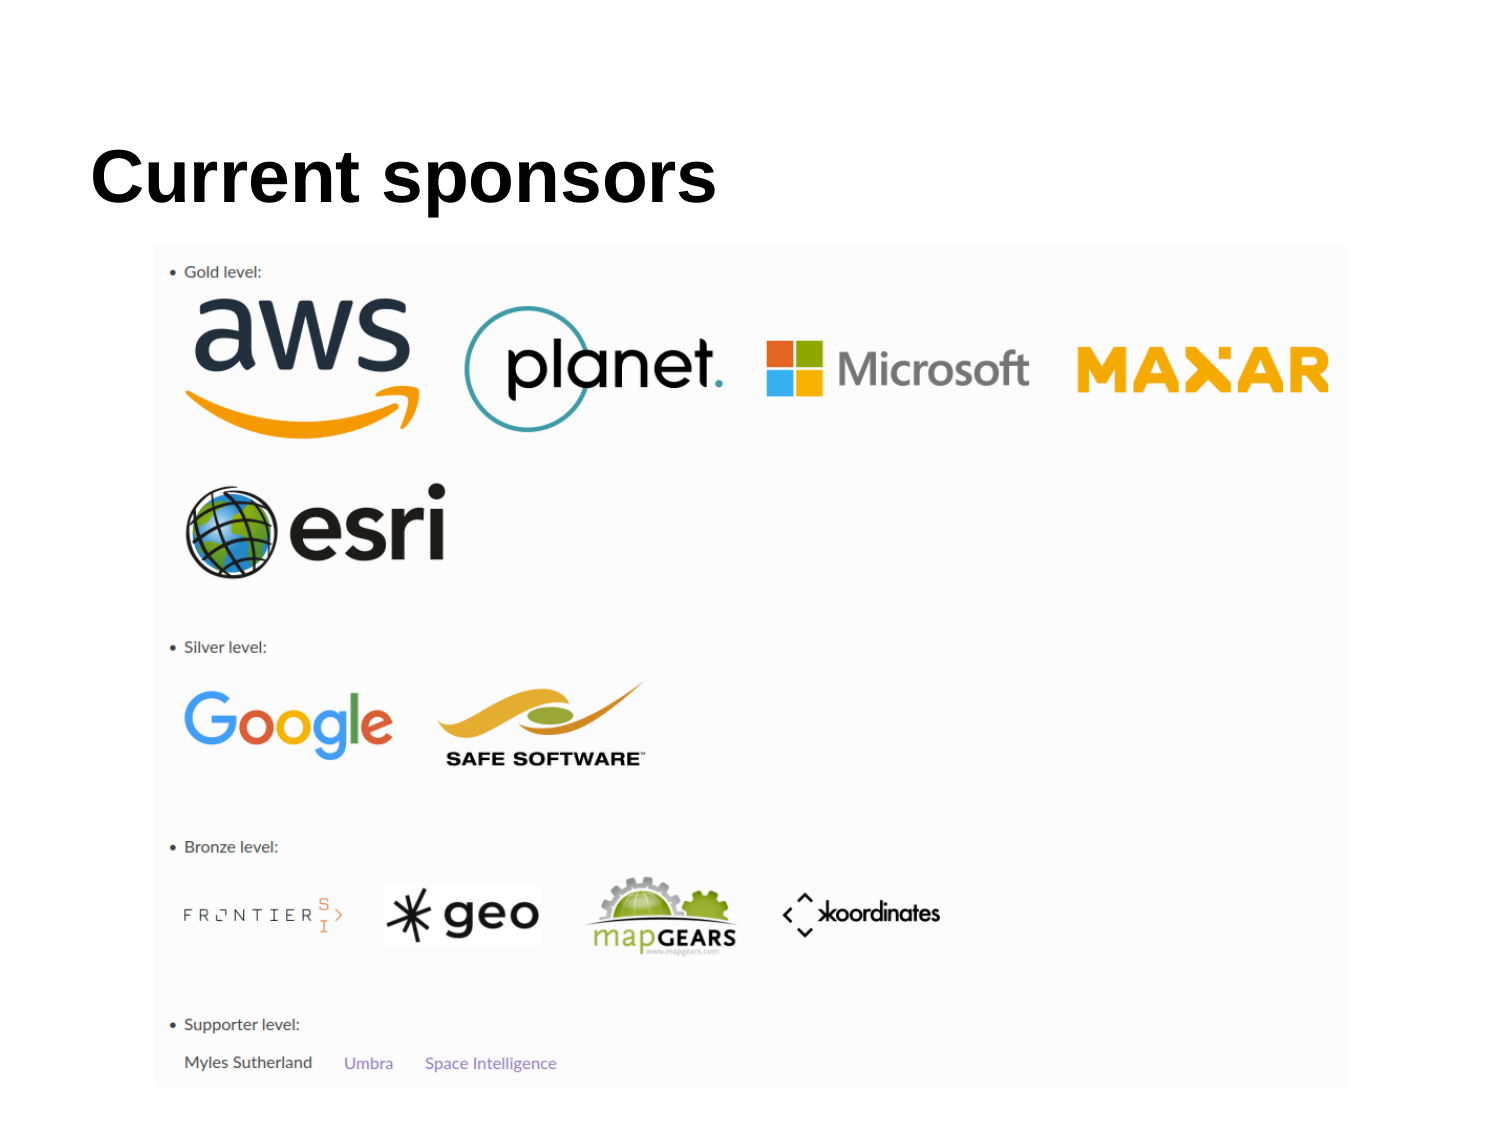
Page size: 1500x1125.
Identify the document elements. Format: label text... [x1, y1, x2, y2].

title Current sponsors [75, 45, 1425, 233]
picture [154, 243, 1346, 1087]
